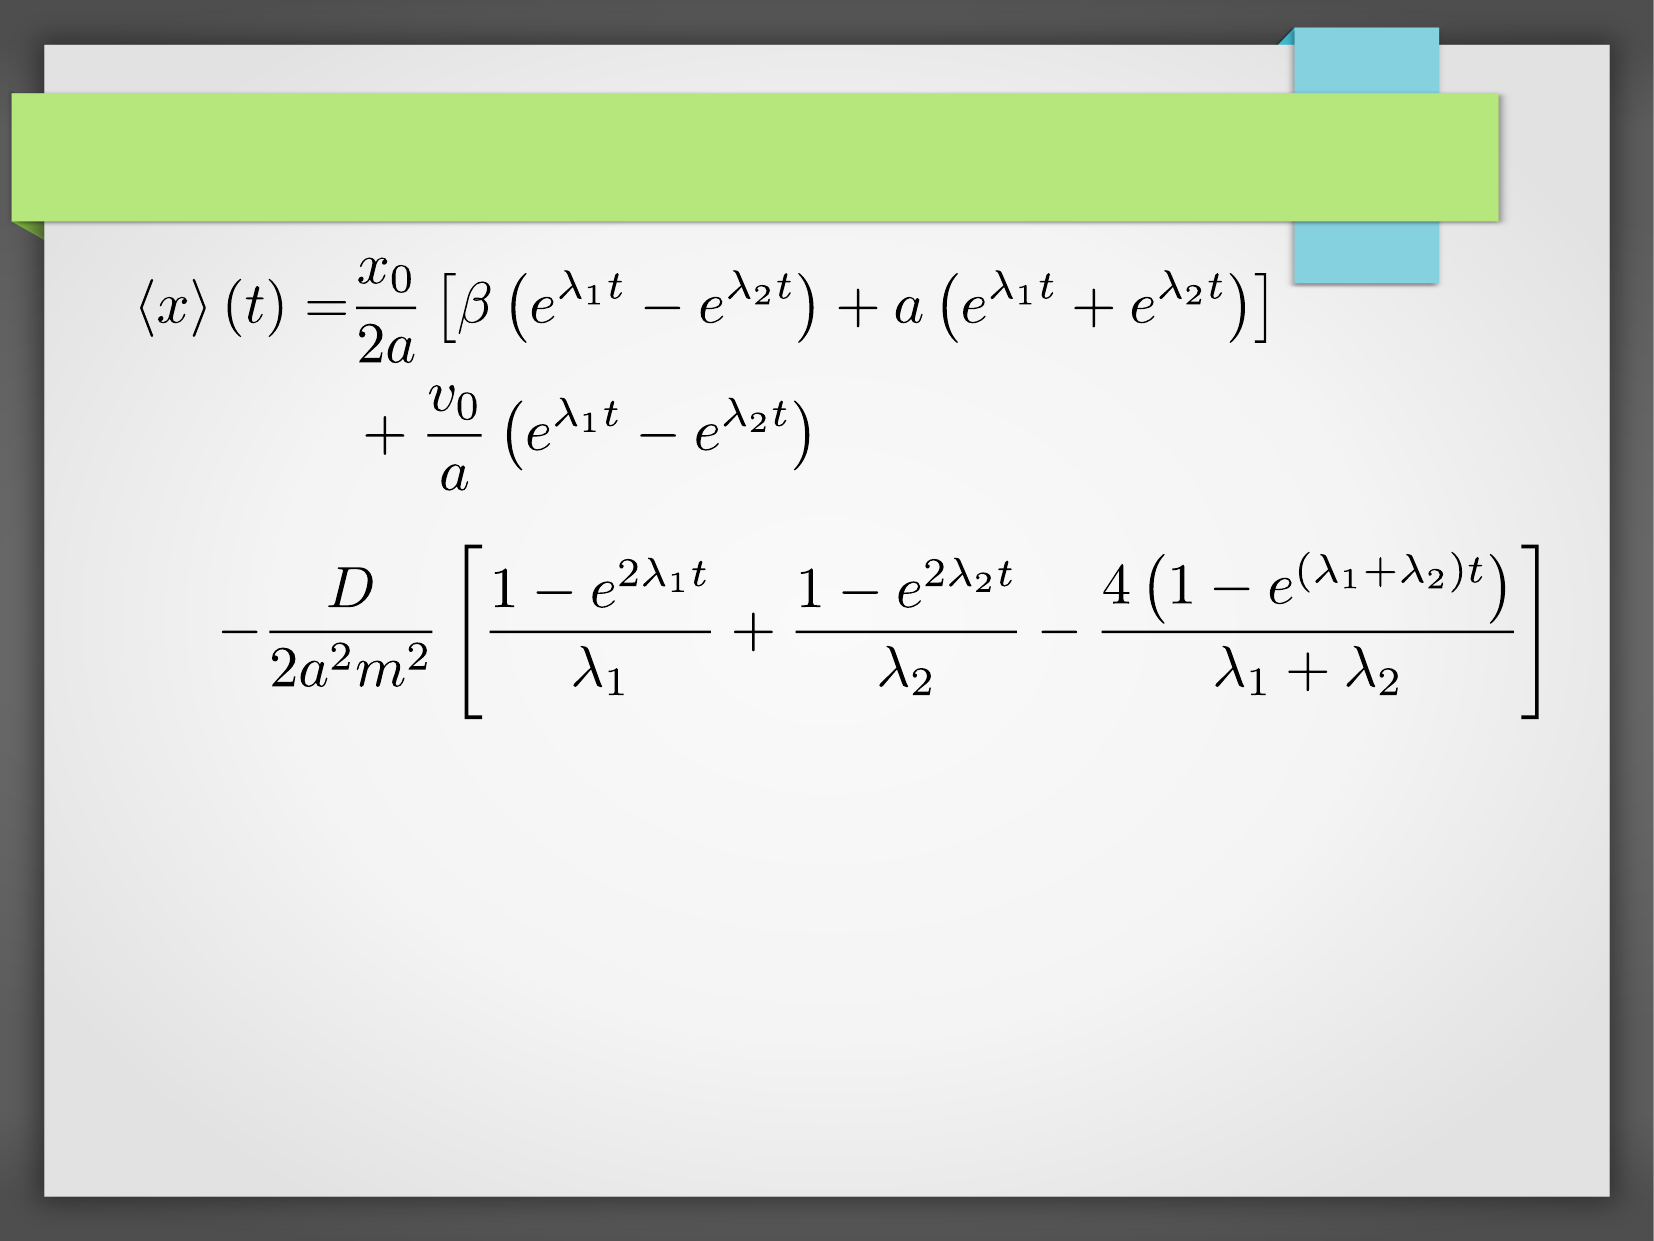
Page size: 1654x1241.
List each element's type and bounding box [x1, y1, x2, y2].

text_box [133, 257, 1279, 491]
text_box [217, 544, 1555, 720]
picture [0, 0, 1654, 1241]
